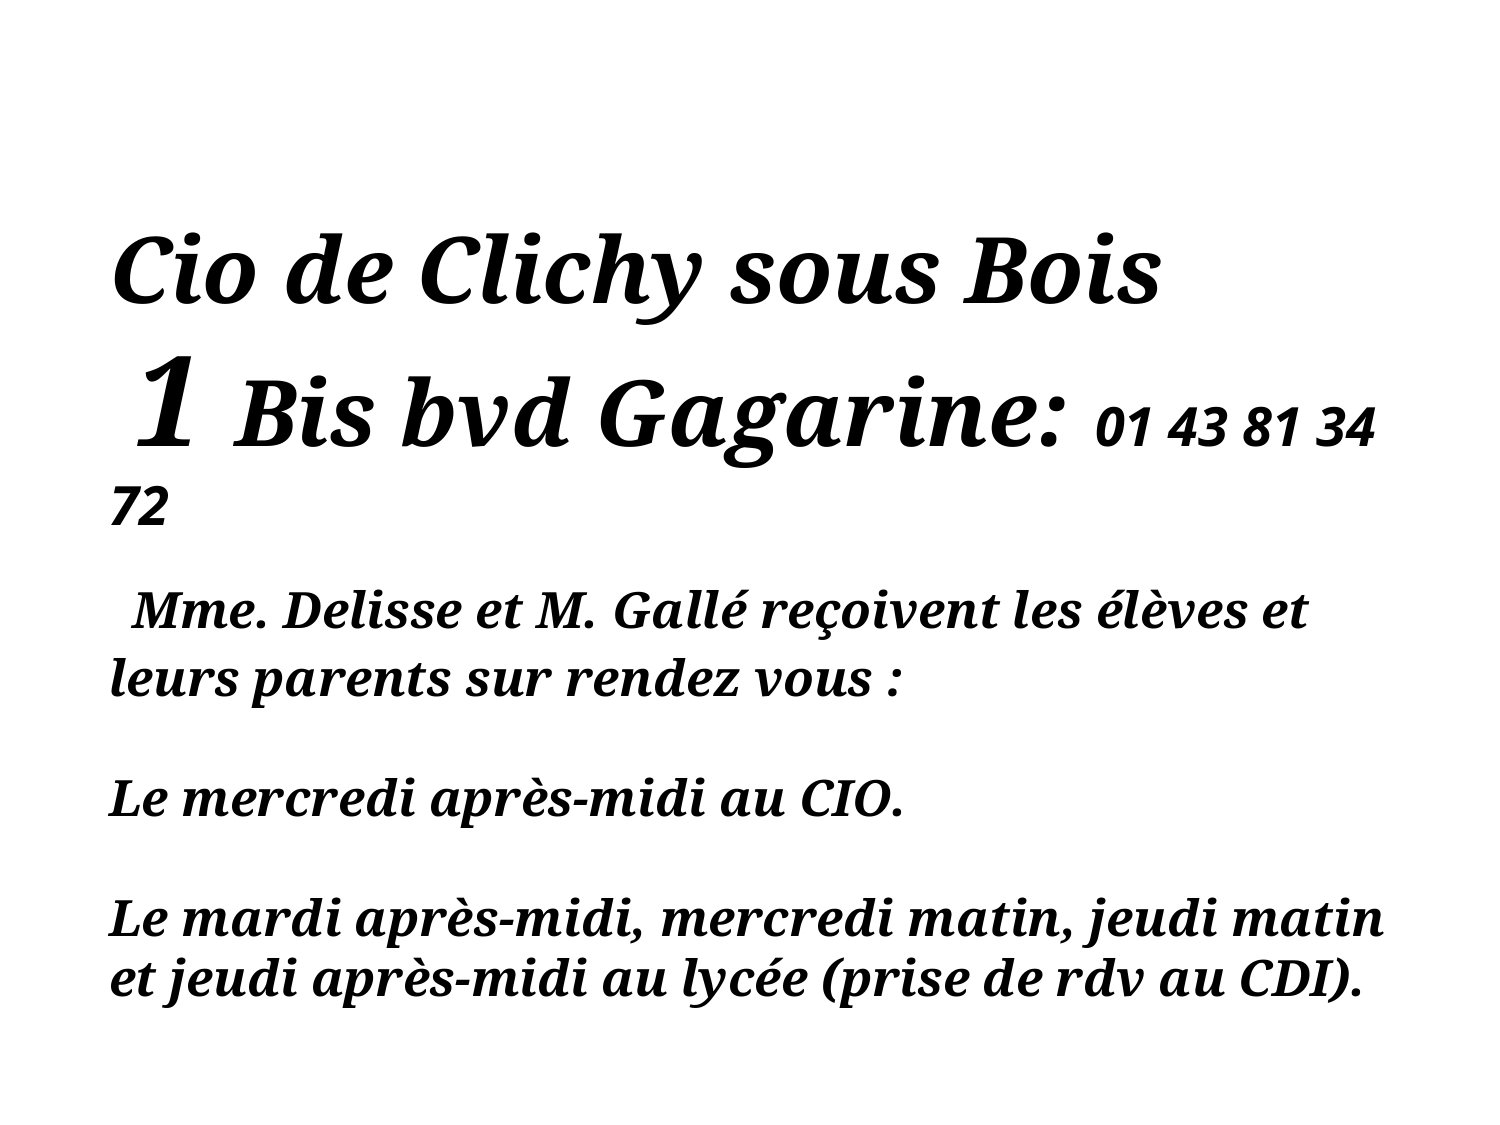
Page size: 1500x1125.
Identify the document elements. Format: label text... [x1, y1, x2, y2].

text_box Cio de Clichy sous Bois 1 Bis bvd Gagarine: 01 43 81 34 72 Mme. Delisse et M. Gallé reçoivent les élèves et leurs parents sur rendez vous : Le mercredi après-midi au CIO. Le mardi après-midi, mercredi matin, jeudi matin et jeudi après-midi au lycée (prise de rdv au CDI). [94, 159, 1449, 1028]
